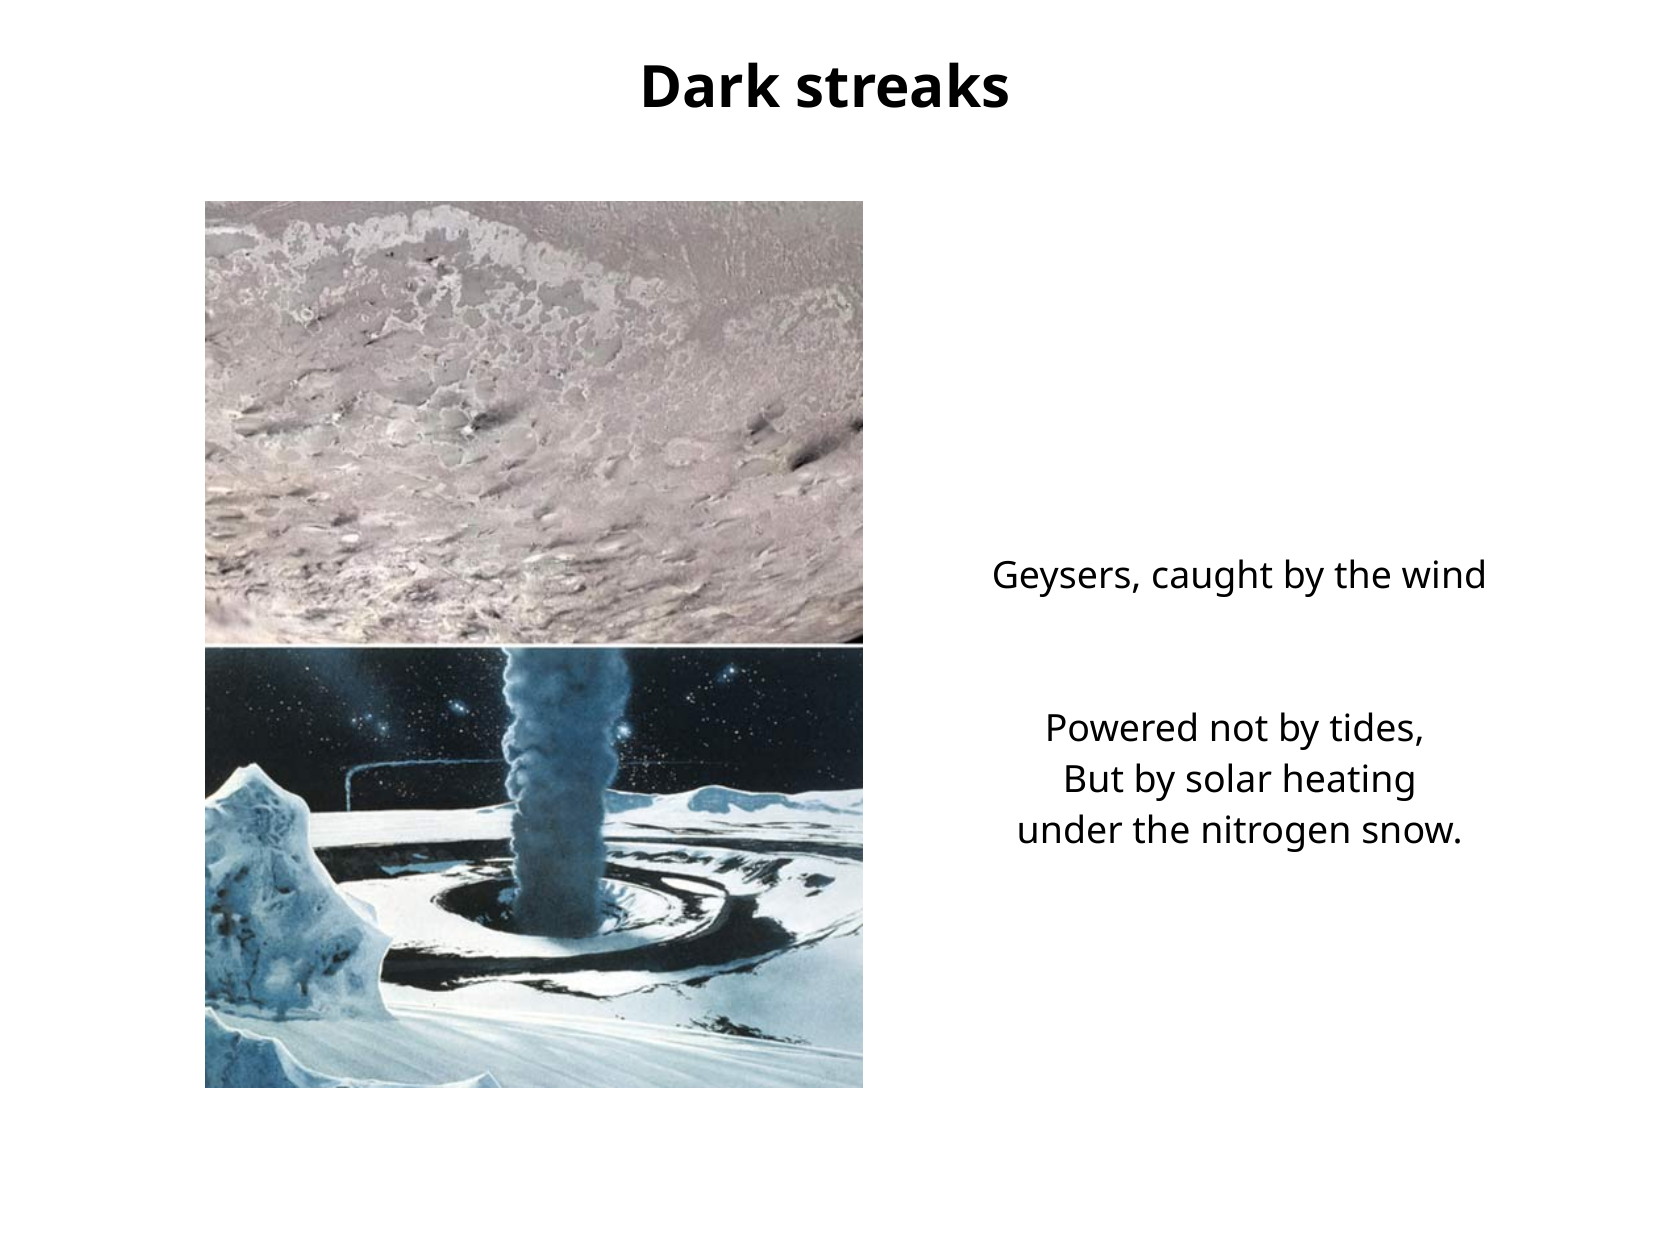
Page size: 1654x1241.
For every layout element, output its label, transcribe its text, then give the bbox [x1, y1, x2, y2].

text_box Geysers, caught by the wind Powered not by tides, But by solar heating under the nitrogen snow. [977, 540, 1501, 870]
text_box Dark streaks [262, 37, 1388, 134]
picture [205, 201, 863, 1088]
